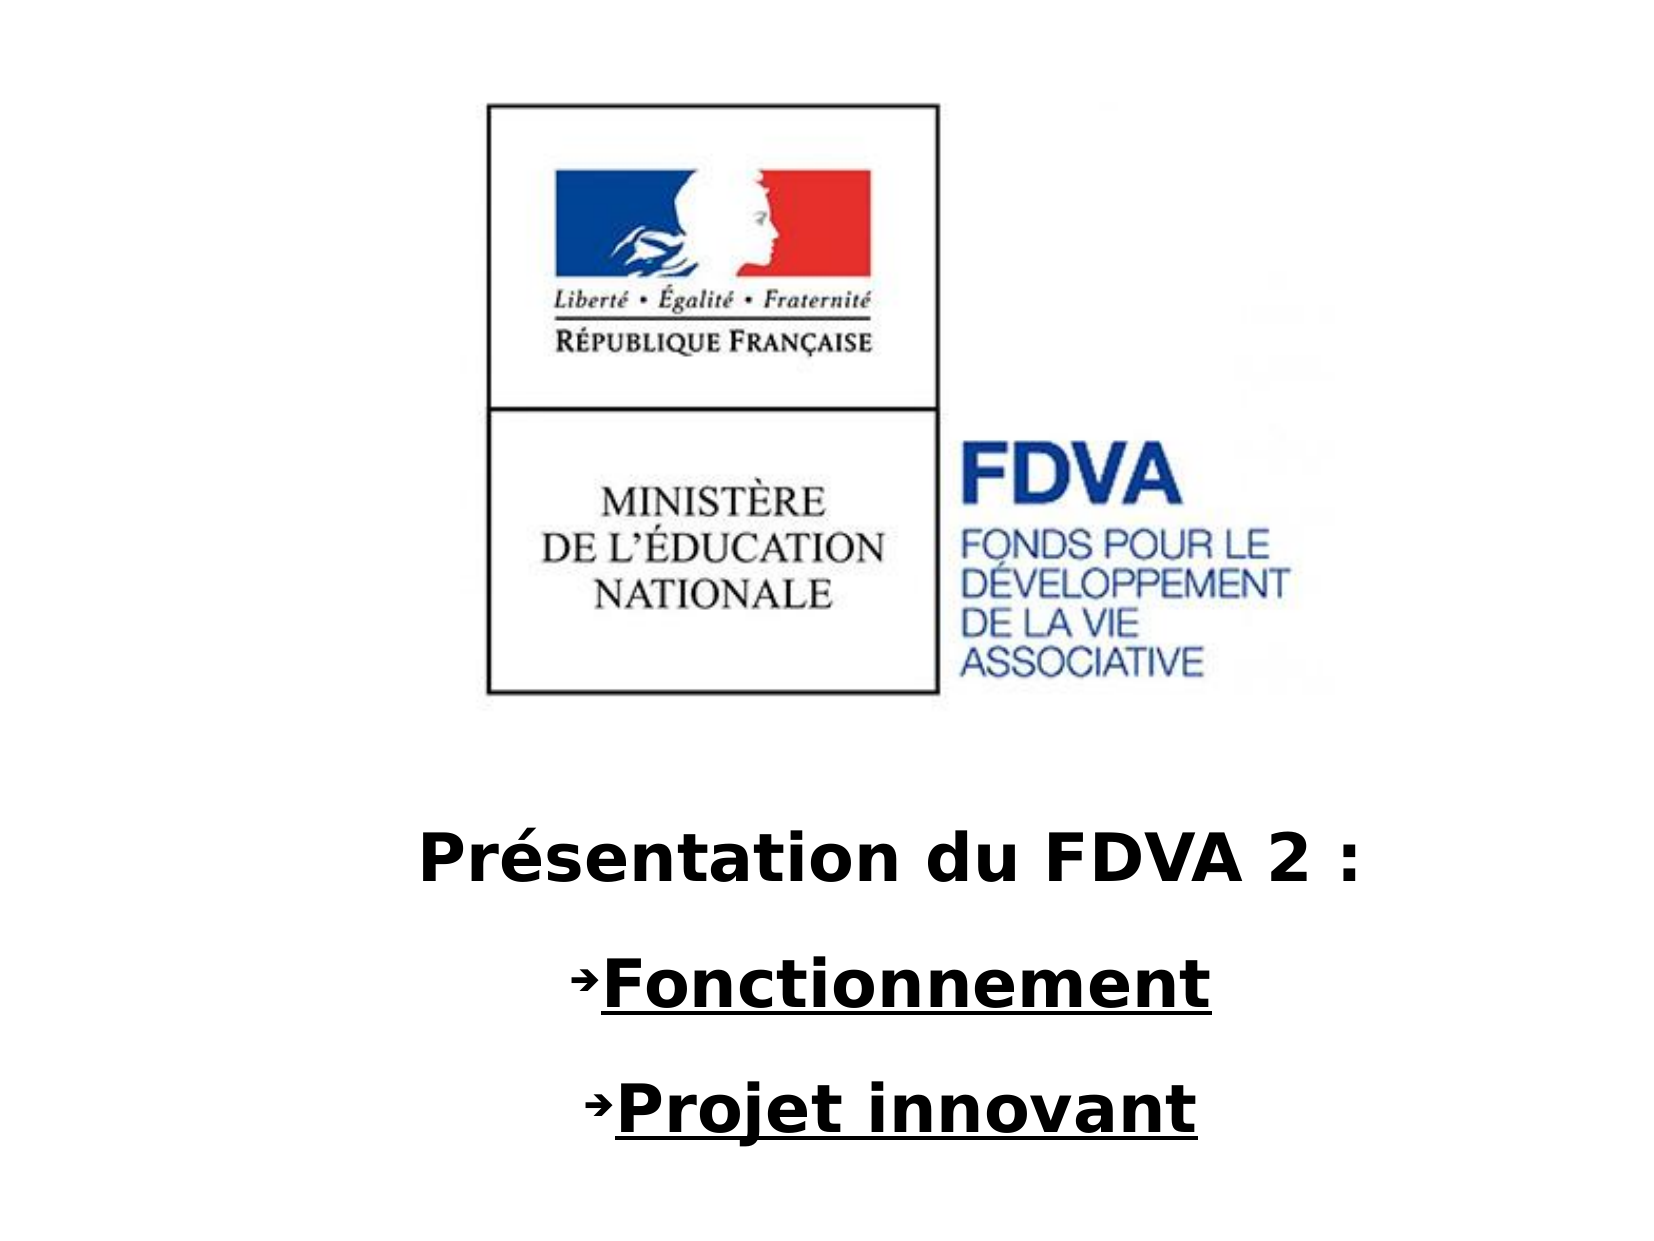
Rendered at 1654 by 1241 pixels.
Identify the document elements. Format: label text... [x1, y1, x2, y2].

picture [460, 70, 1335, 728]
text_box Présentation du FDVA 2 : Fonctionnement Projet innovant [402, 782, 1407, 1186]
